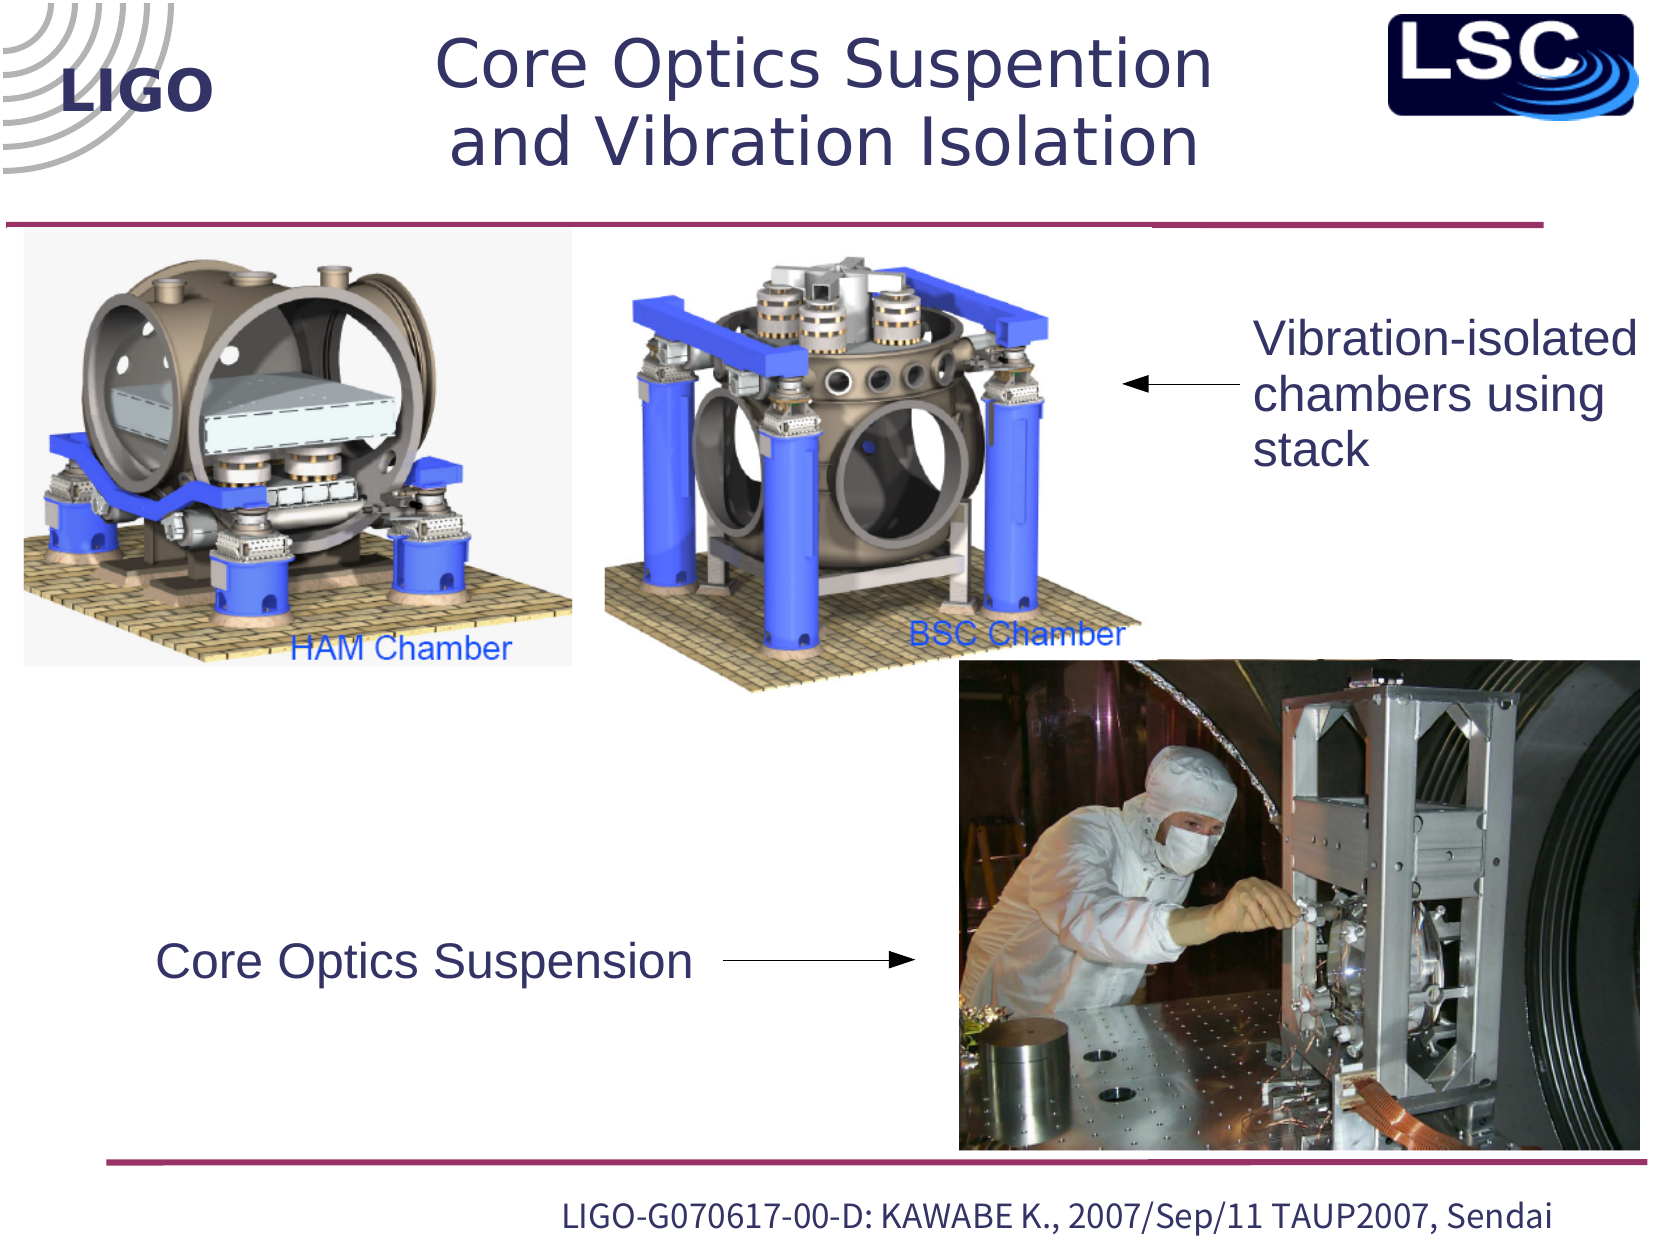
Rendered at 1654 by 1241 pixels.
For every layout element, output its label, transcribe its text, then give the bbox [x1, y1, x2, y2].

picture [1463, 14, 1639, 121]
text_box Core Optics Suspension [155, 933, 694, 990]
title Core Optics Suspention and Vibration Isolation [187, 0, 1463, 208]
text_box Vibration-isolated chambers using stack [1252, 310, 1639, 478]
picture [7, 227, 1640, 1152]
